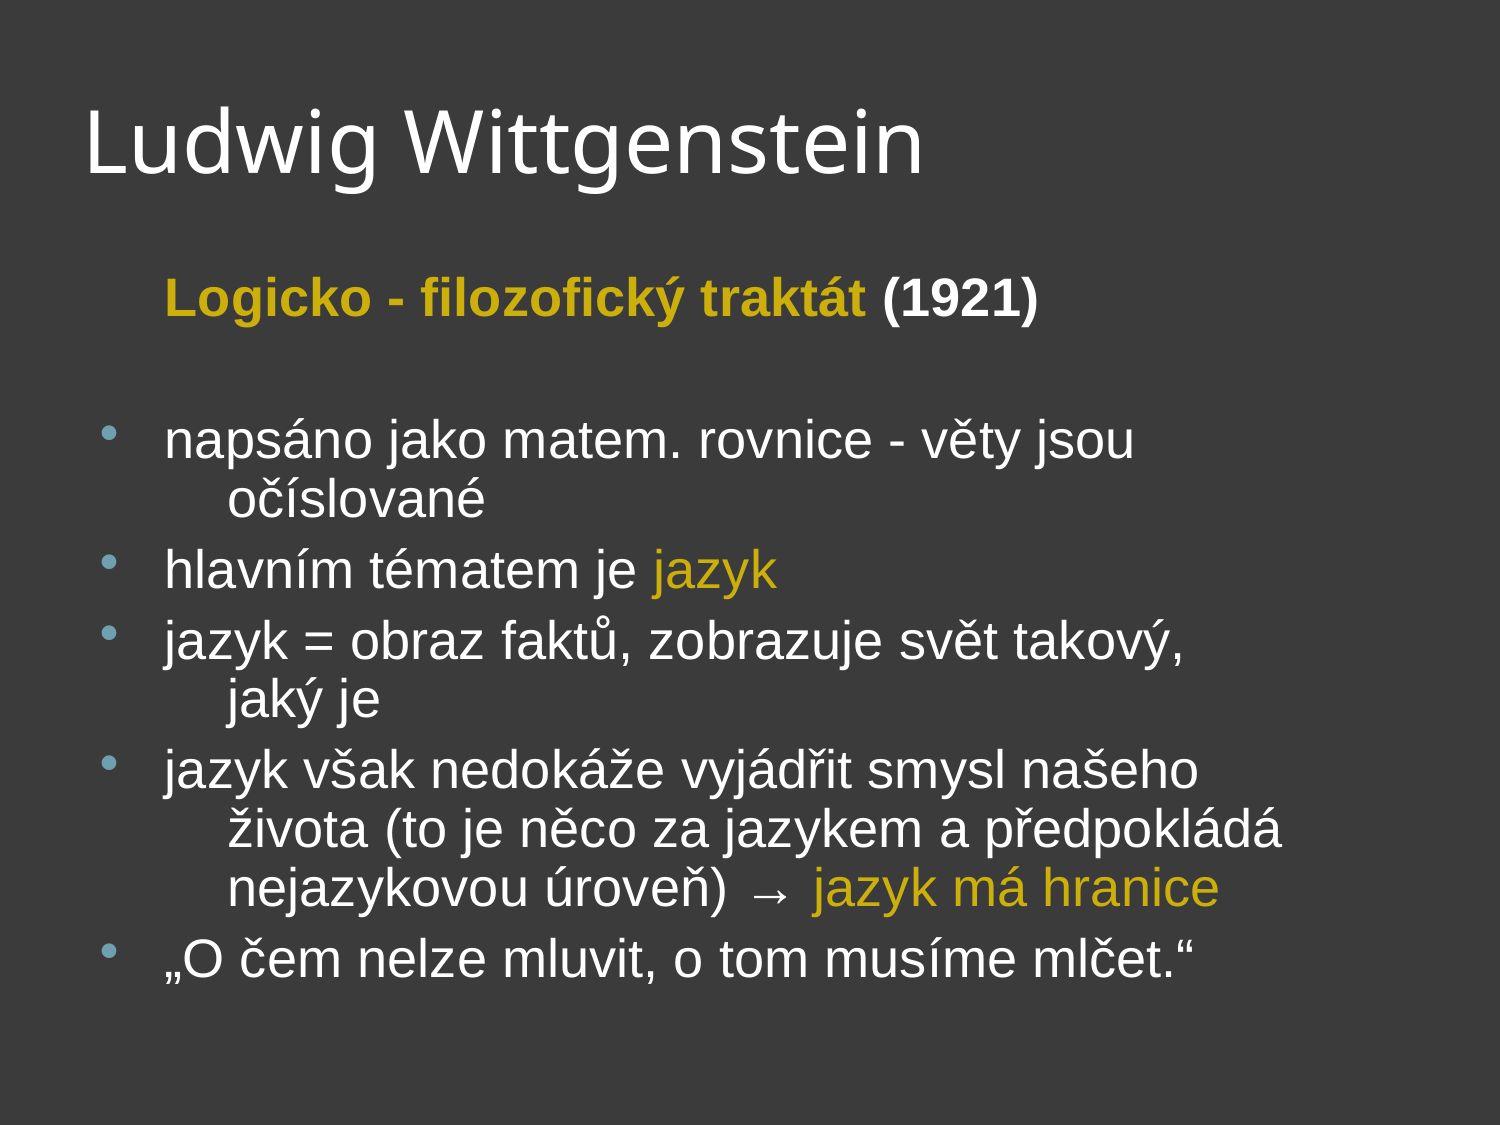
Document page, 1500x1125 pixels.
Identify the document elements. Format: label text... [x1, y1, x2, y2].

list Logicko - filozofický traktát (1921) napsáno jako matem. rovnice - věty jsou očíslované hlavním tématem je jazyk jazyk = obraz faktů, zobrazuje svět takový, jaký je jazyk však nedokáže vyjádřit smysl našeho života (to je něco za jazykem a předpokládá nejazykovou úroveň) → jazyk má hranice „O čem nelze mluvit, o tom musíme mlčet.“ [75, 262, 1300, 1005]
title Ludwig Wittgenstein [75, 45, 1300, 233]
